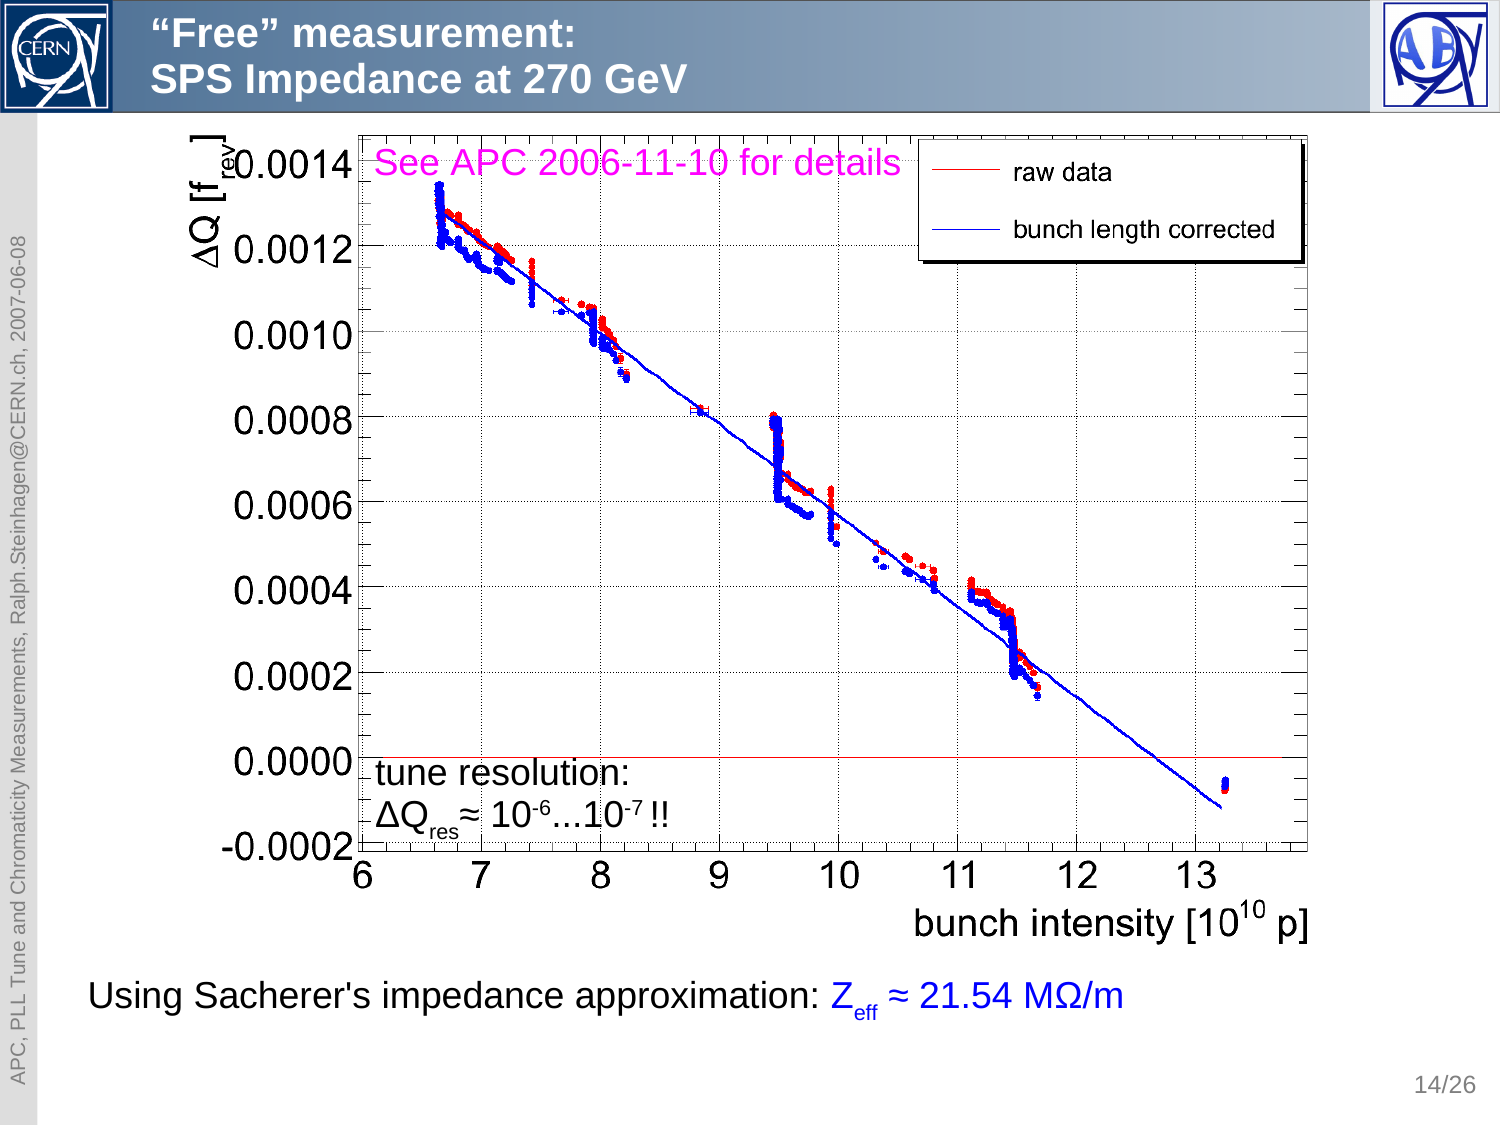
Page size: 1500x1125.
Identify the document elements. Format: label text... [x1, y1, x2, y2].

list Using Sacherer's impedance approximation: Zeff ≈ 21.54 MΩ/m [87, 974, 1438, 1030]
picture [482, 152, 490, 162]
text_box See APC 2006-11-10 for details [490, 88, 786, 237]
text_box tune resolution: ΔQres≈ 10-6...10-7 !! [360, 744, 684, 852]
picture [0, 0, 113, 113]
picture [186, 118, 1329, 951]
picture [1382, 1, 1489, 108]
title “Free” measurement: SPS Impedance at 270 GeV [150, 0, 1201, 113]
